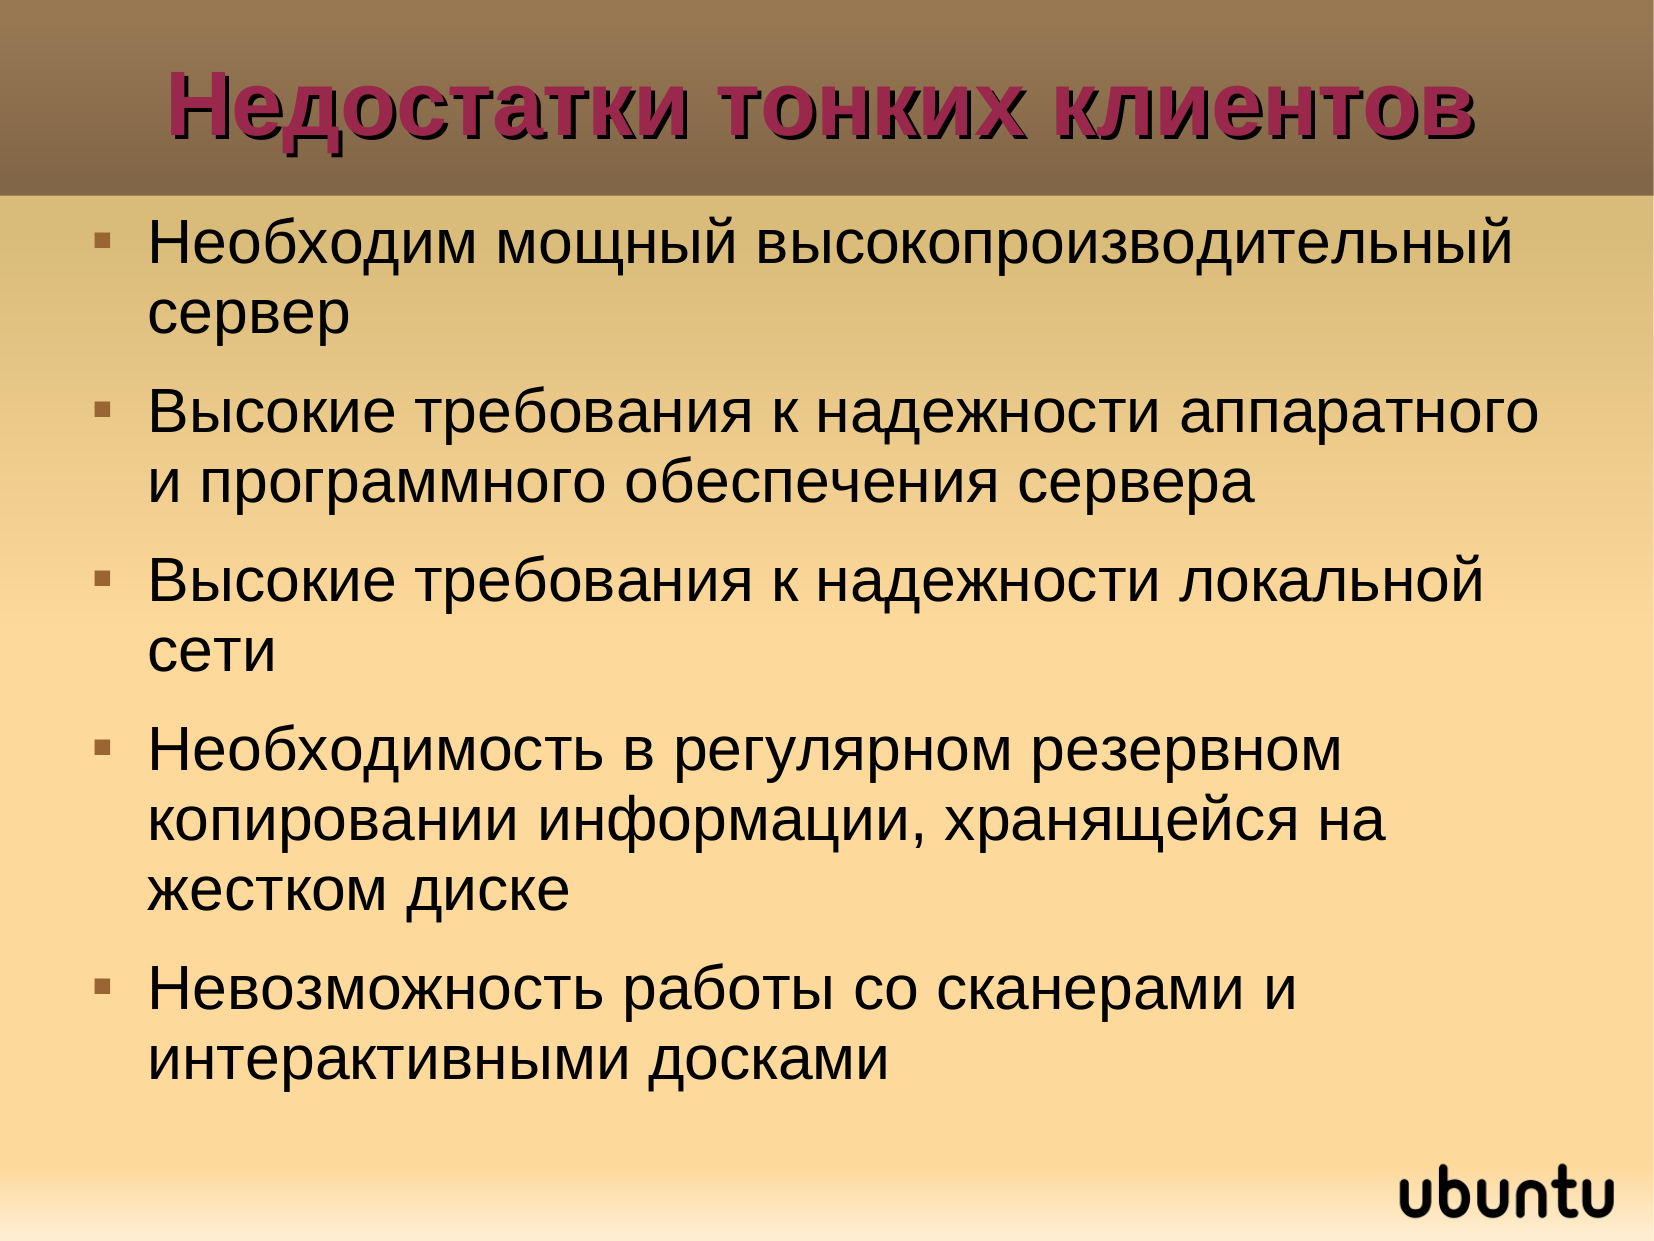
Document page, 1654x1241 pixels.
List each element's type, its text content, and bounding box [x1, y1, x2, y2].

list Необходим мощный высокопроизводительный сервер Высокие требования к надежности аппаратного и программного обеспечения сервера Высокие требования к надежности локальной сети Необходимость в регулярном резервном копировании информации, хранящейся на жестком диске Невозможность работы со сканерами и интерактивными досками [76, 207, 1565, 1093]
picture [0, 0, 1654, 1241]
title Недостатки тонких клиентов [76, 7, 1565, 200]
